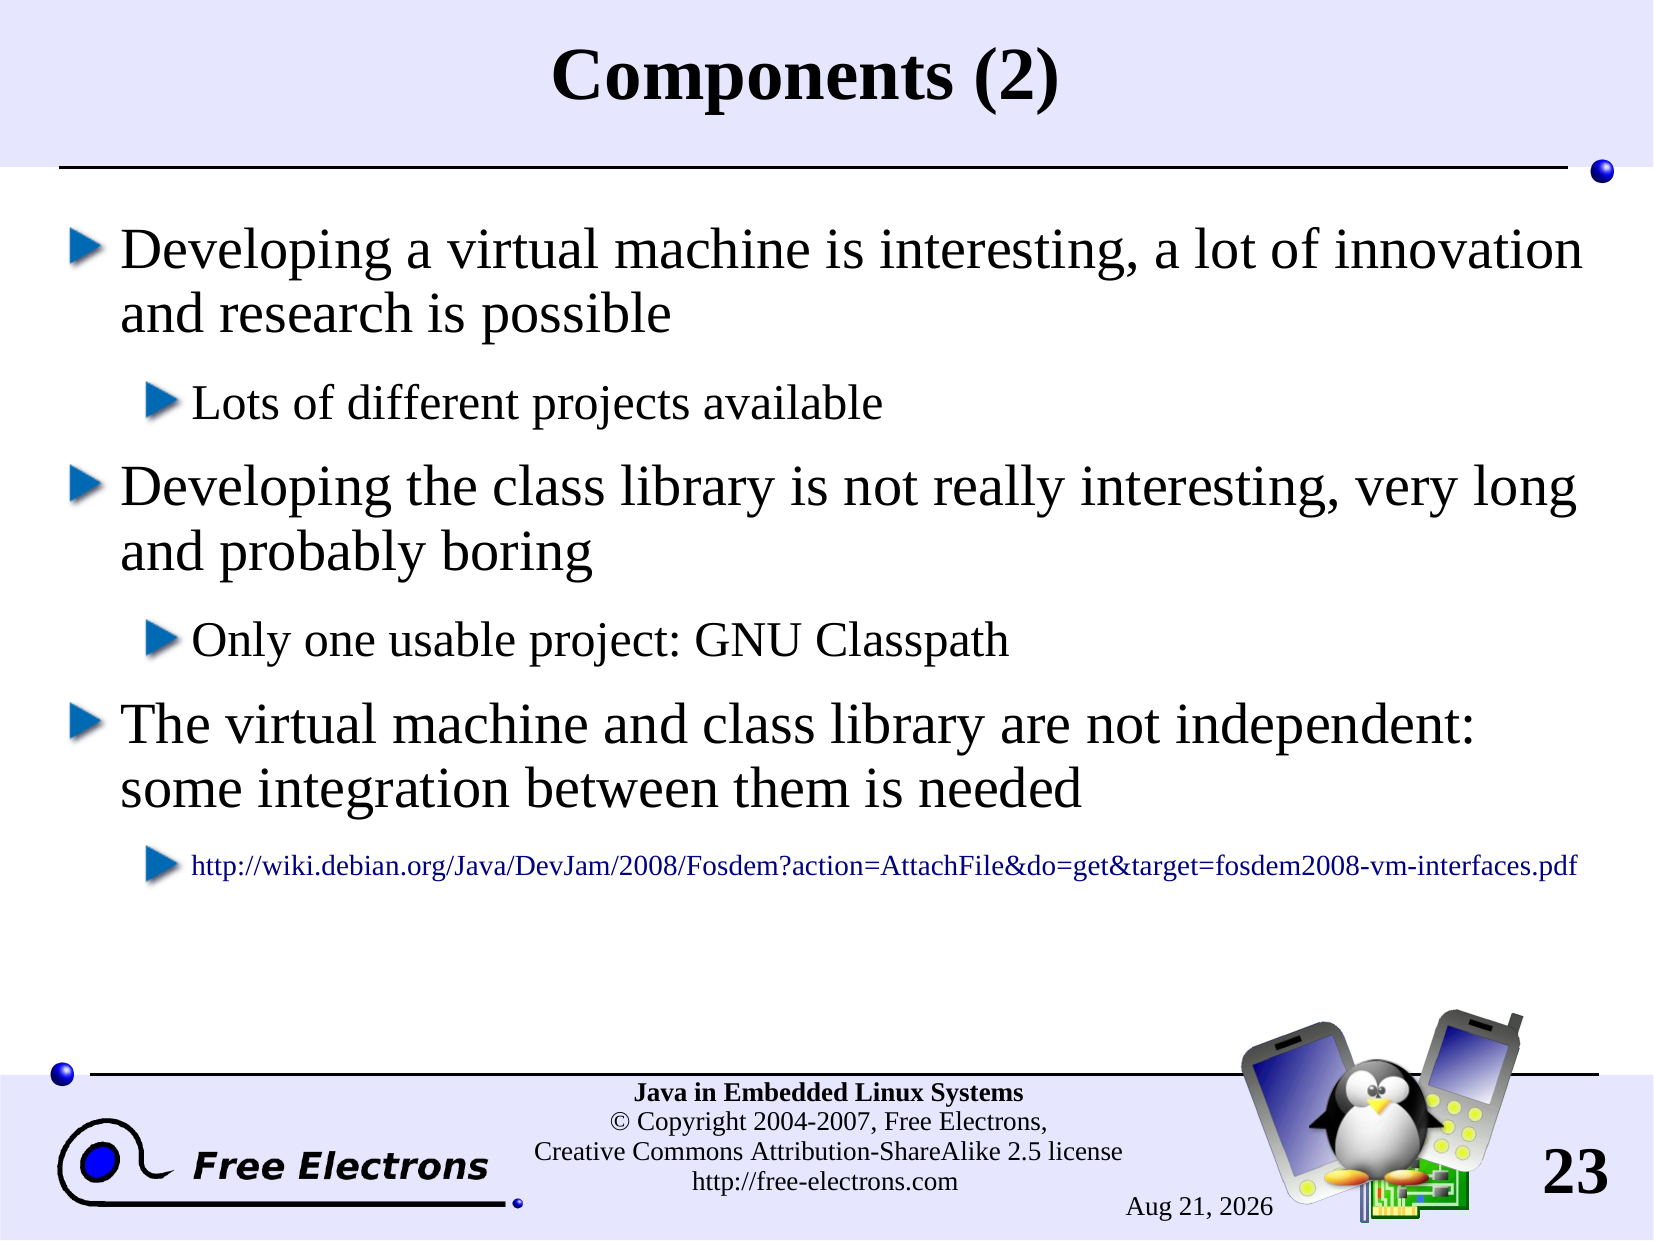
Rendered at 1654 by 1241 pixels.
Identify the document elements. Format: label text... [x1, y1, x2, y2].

picture [1231, 1066, 1521, 1241]
picture [50, 1107, 527, 1216]
title Components (2) [60, 25, 1551, 124]
list Developing a virtual machine is interesting, a lot of innovation and research is possible Lots of different projects available Developing the class library is not really interesting, very long and probably boring Only one usable project: GNU Classpath The virtual machine and class library are not independent: some integration between them is needed http://wiki.debian.org/Java/DevJam/2008/Fosdem?action=AttachFile&do=get&target=fosdem2008-vm-interfaces.pdf [49, 216, 1586, 1066]
